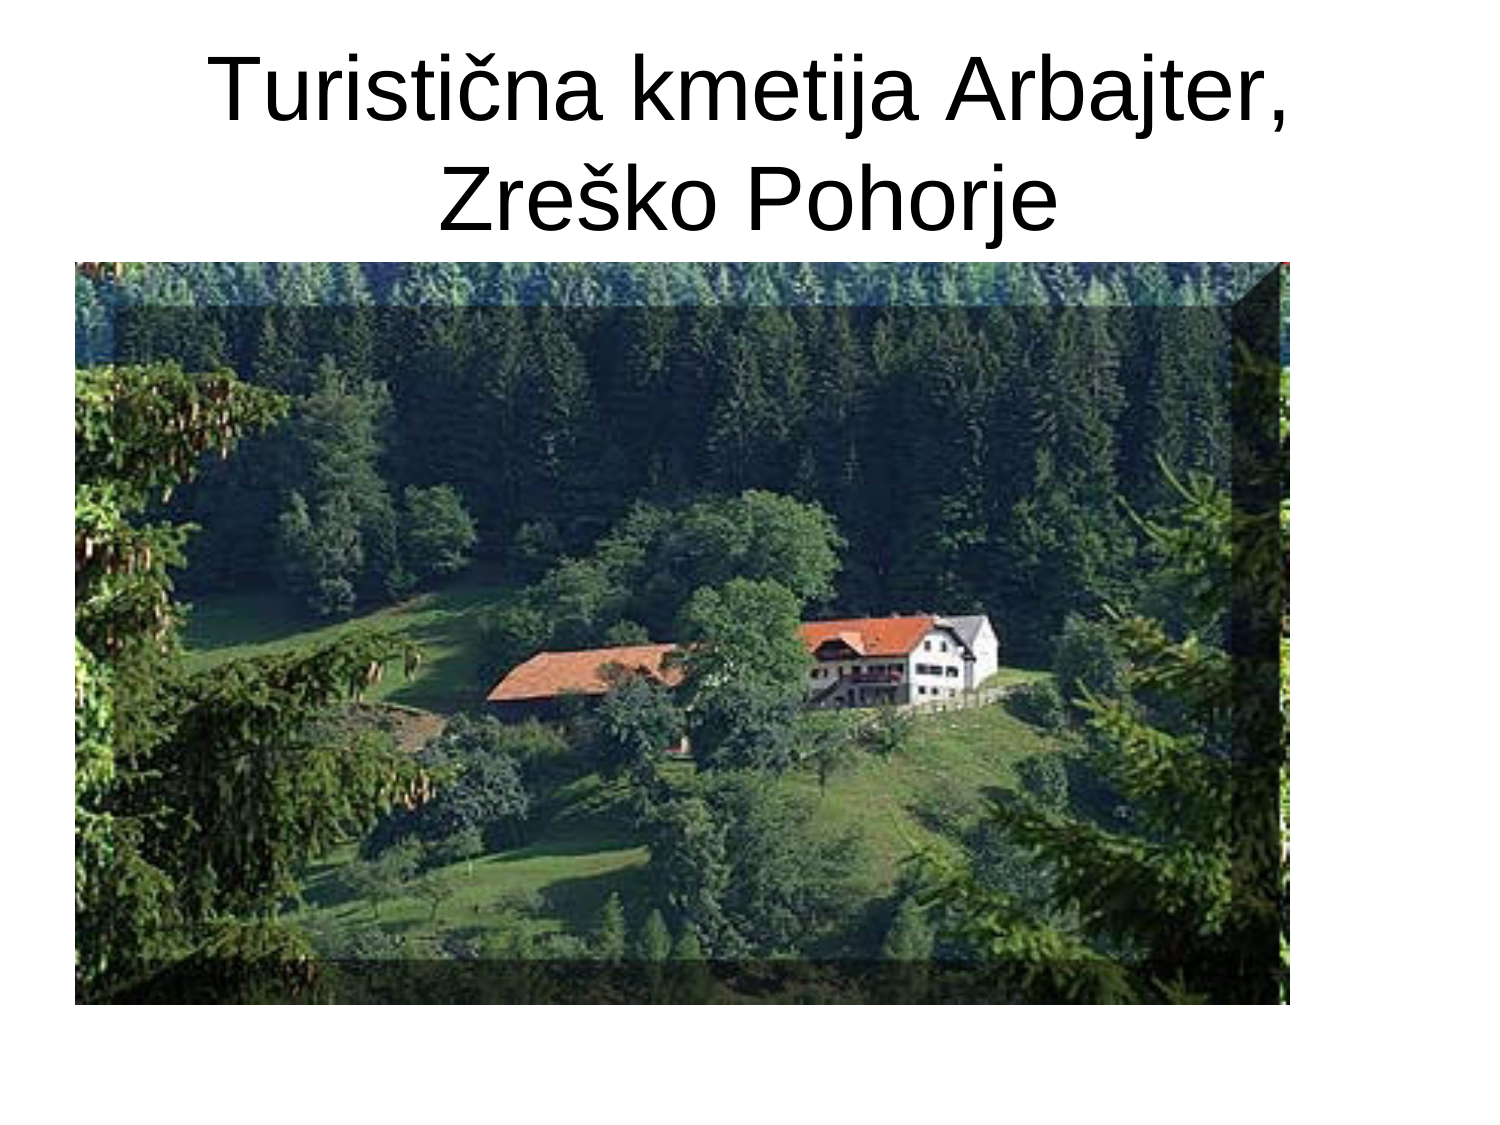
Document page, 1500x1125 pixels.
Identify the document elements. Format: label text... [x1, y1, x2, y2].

title Turistična kmetija Arbajter, Zreško Pohorje [75, 21, 1426, 257]
picture [75, 262, 1290, 1005]
